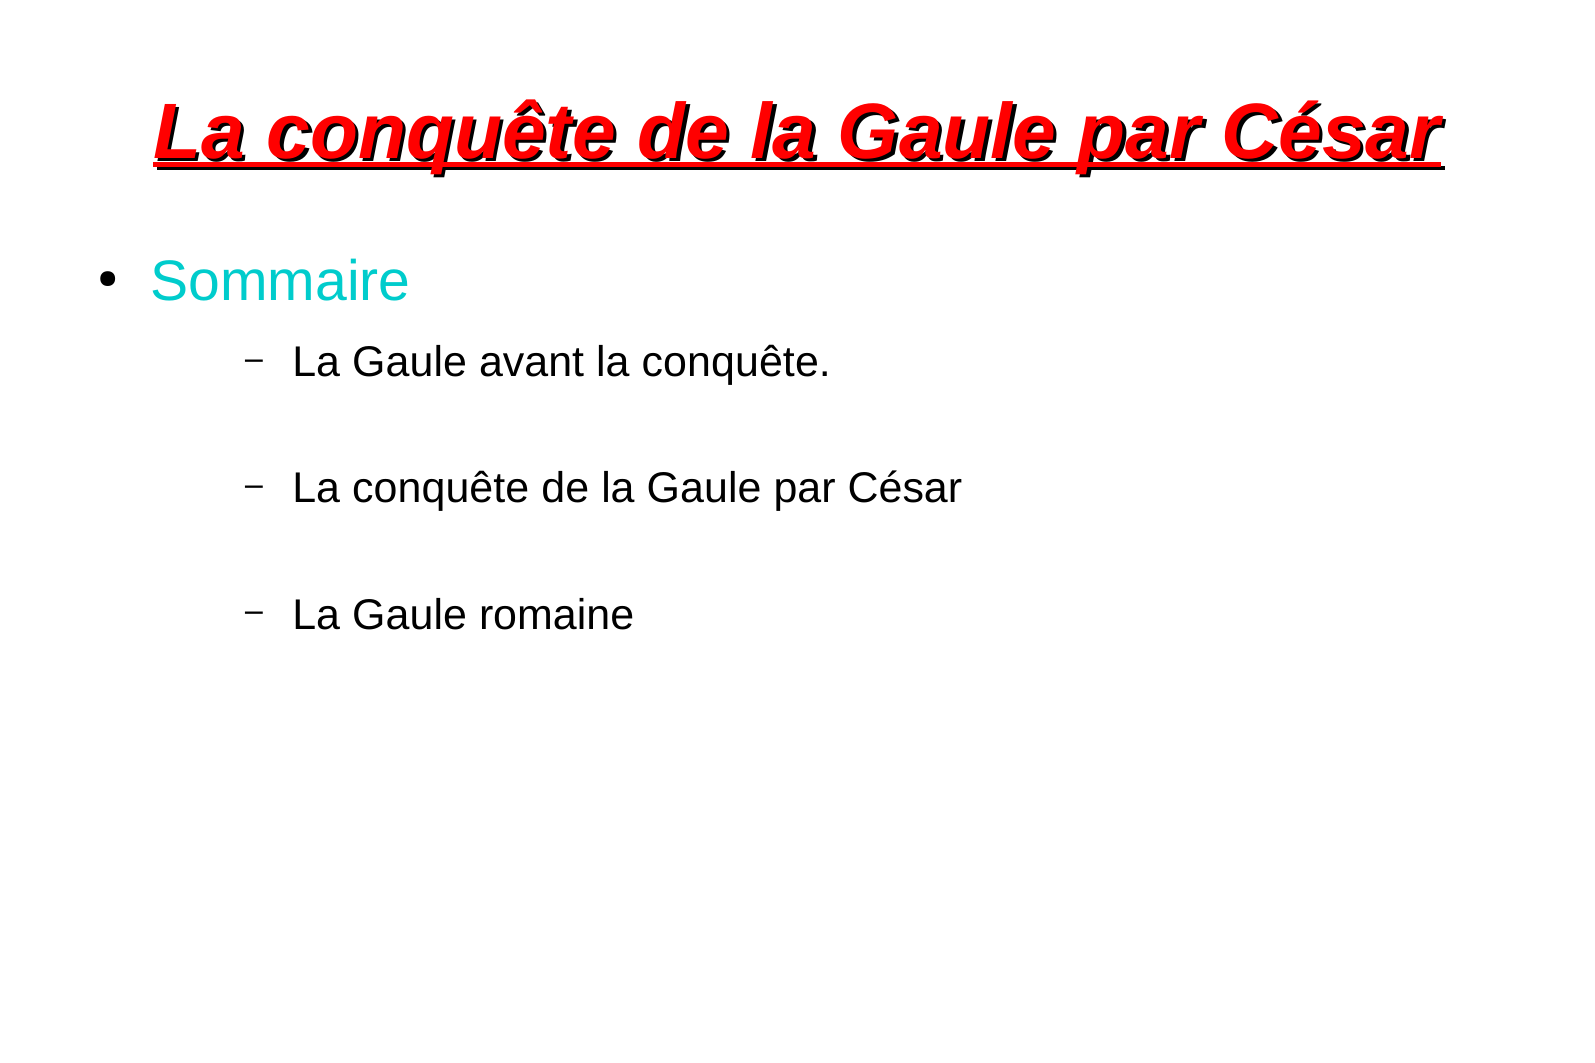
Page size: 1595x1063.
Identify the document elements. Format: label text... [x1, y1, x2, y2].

list Sommaire La Gaule avant la conquête. La conquête de la Gaule par César La Gaule romaine [79, 248, 1515, 951]
title La conquête de la Gaule par César [79, 42, 1515, 220]
